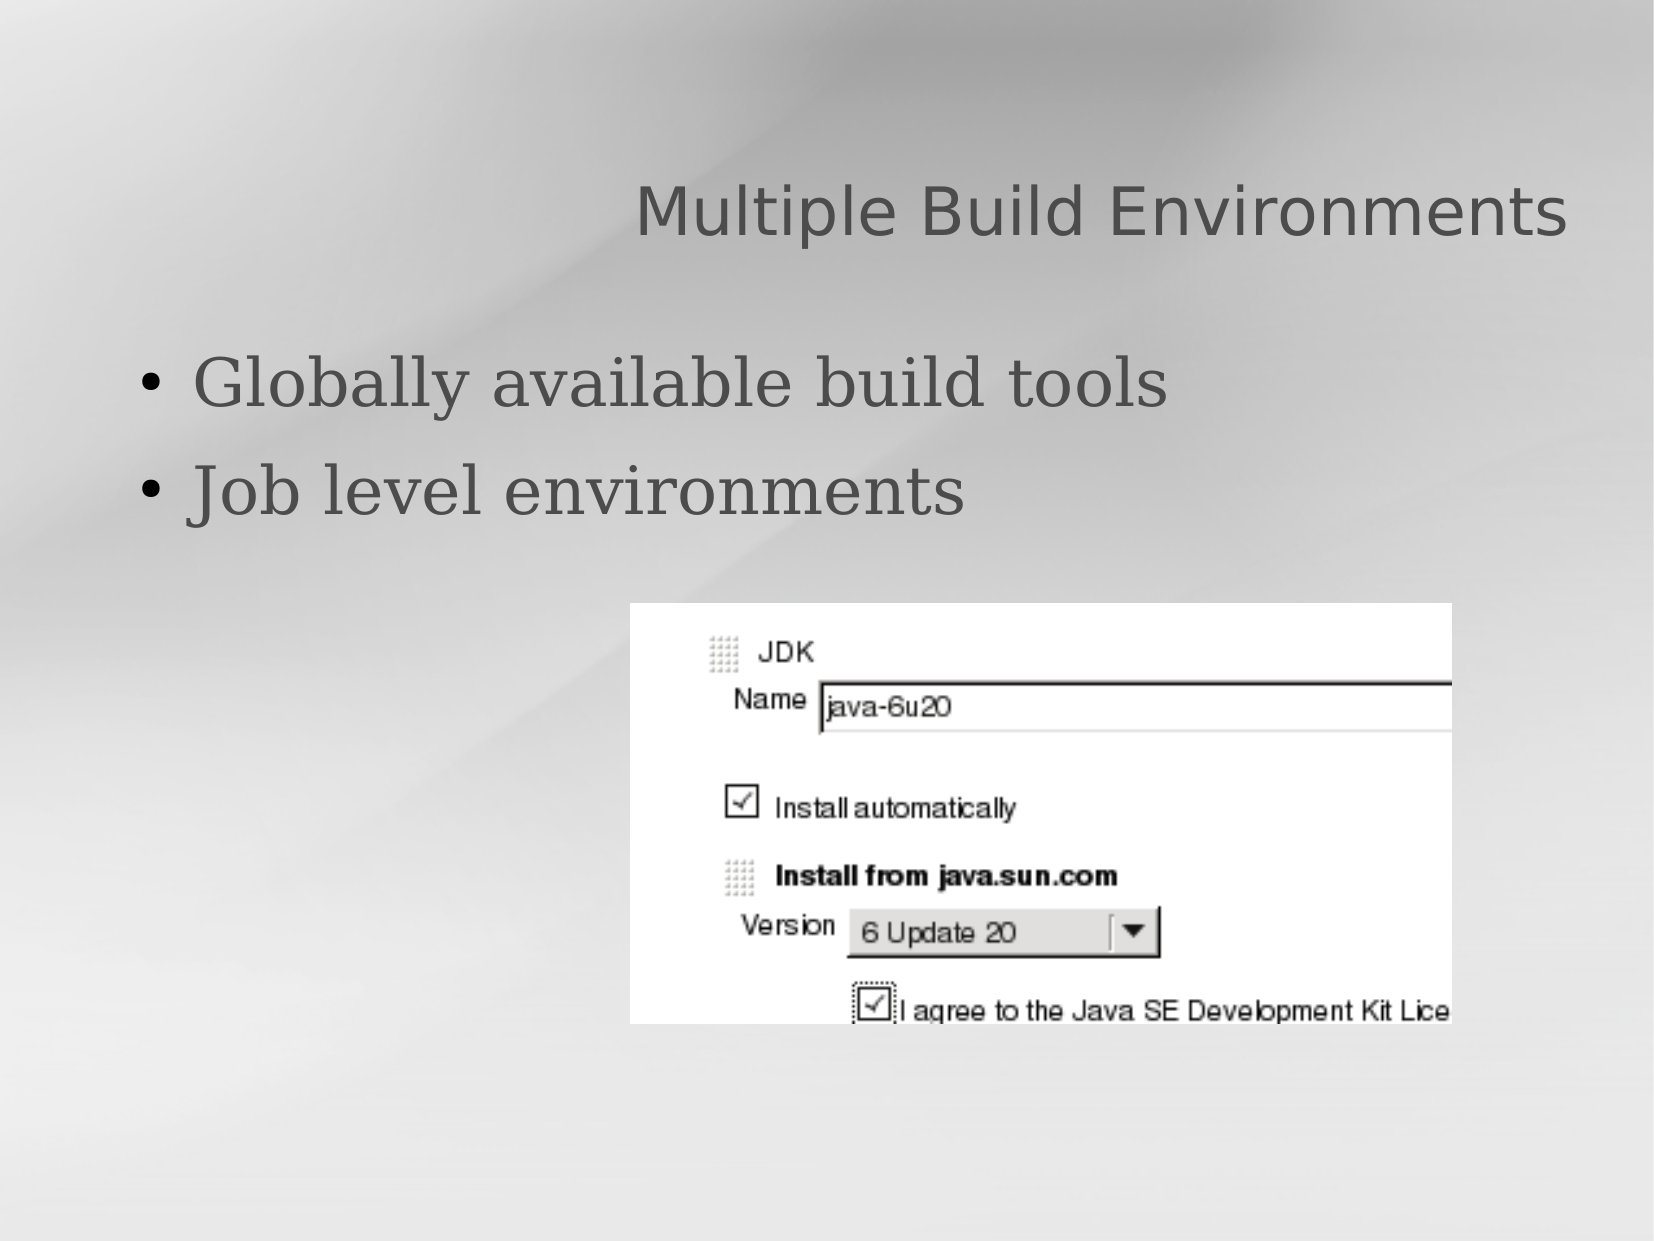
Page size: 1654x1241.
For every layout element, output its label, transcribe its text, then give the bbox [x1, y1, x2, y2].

list Globally available build tools Job level environments [121, 344, 1534, 1127]
picture [0, 0, 1654, 1241]
title Multiple Build Environments [82, 108, 1571, 316]
